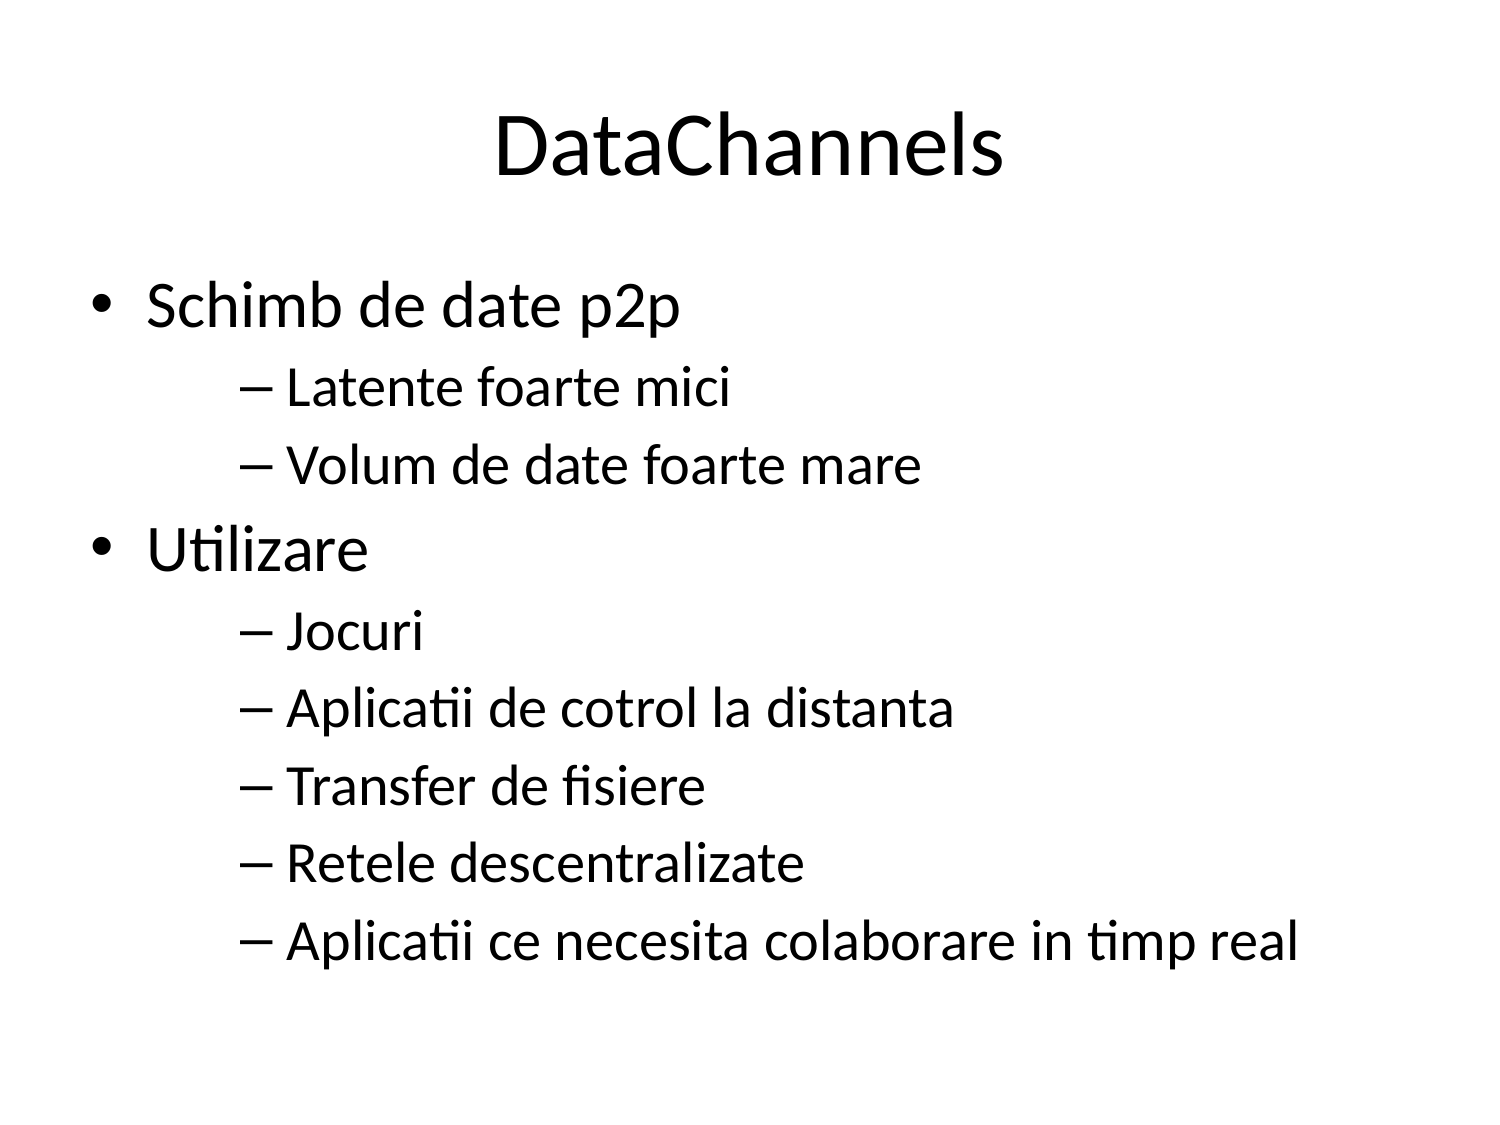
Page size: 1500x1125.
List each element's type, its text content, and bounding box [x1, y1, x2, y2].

list Schimb de date p2p Latente foarte mici Volum de date foarte mare Utilizare Jocuri Aplicatii de cotrol la distanta Transfer de fisiere Retele descentralizate Aplicatii ce necesita colaborare in timp real [75, 262, 1426, 1005]
title DataChannels [75, 45, 1426, 233]
